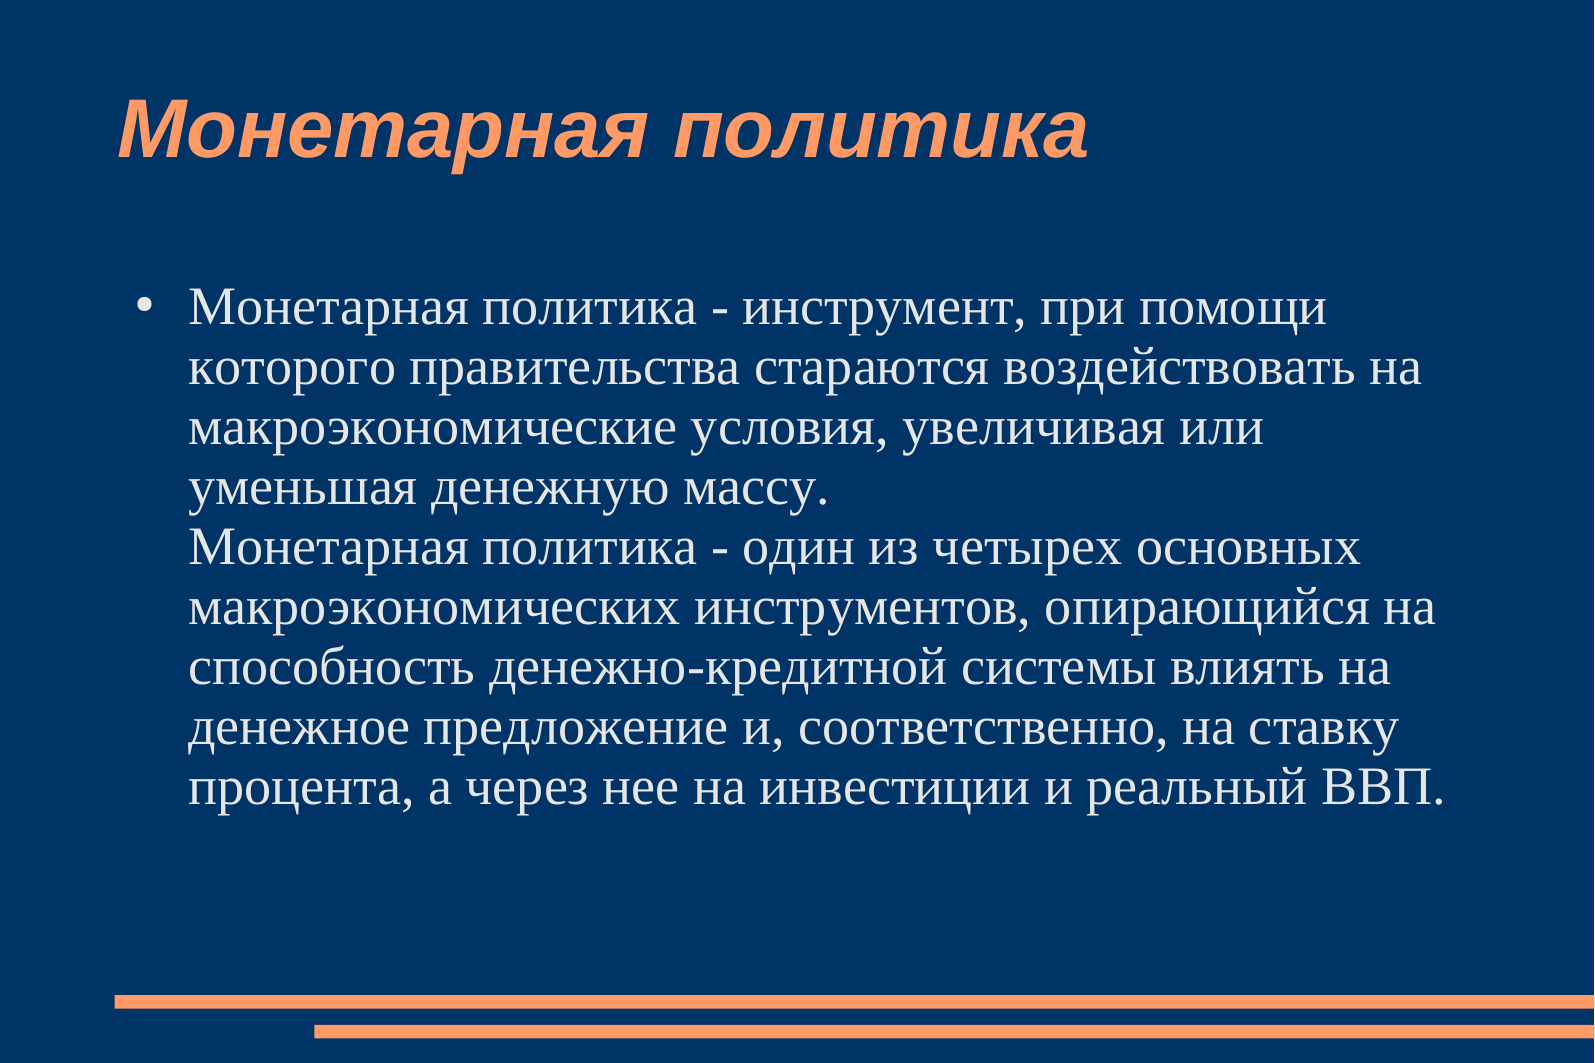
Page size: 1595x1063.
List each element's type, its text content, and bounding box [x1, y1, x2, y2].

title Монетарная политика [117, 47, 1479, 210]
list Монетарная политика - инструмент, при помощи которого правительства стараются воздействовать на макроэкономические условия, увеличивая или уменьшая денежную массу. Монетарная политика - один из четырех основных макроэкономических инструментов, опирающийся на способность денежно-кредитной системы влиять на денежное предложение и, соответственно, на ставку процента, а через нее на инвестиции и реальный ВВП. [117, 276, 1505, 956]
